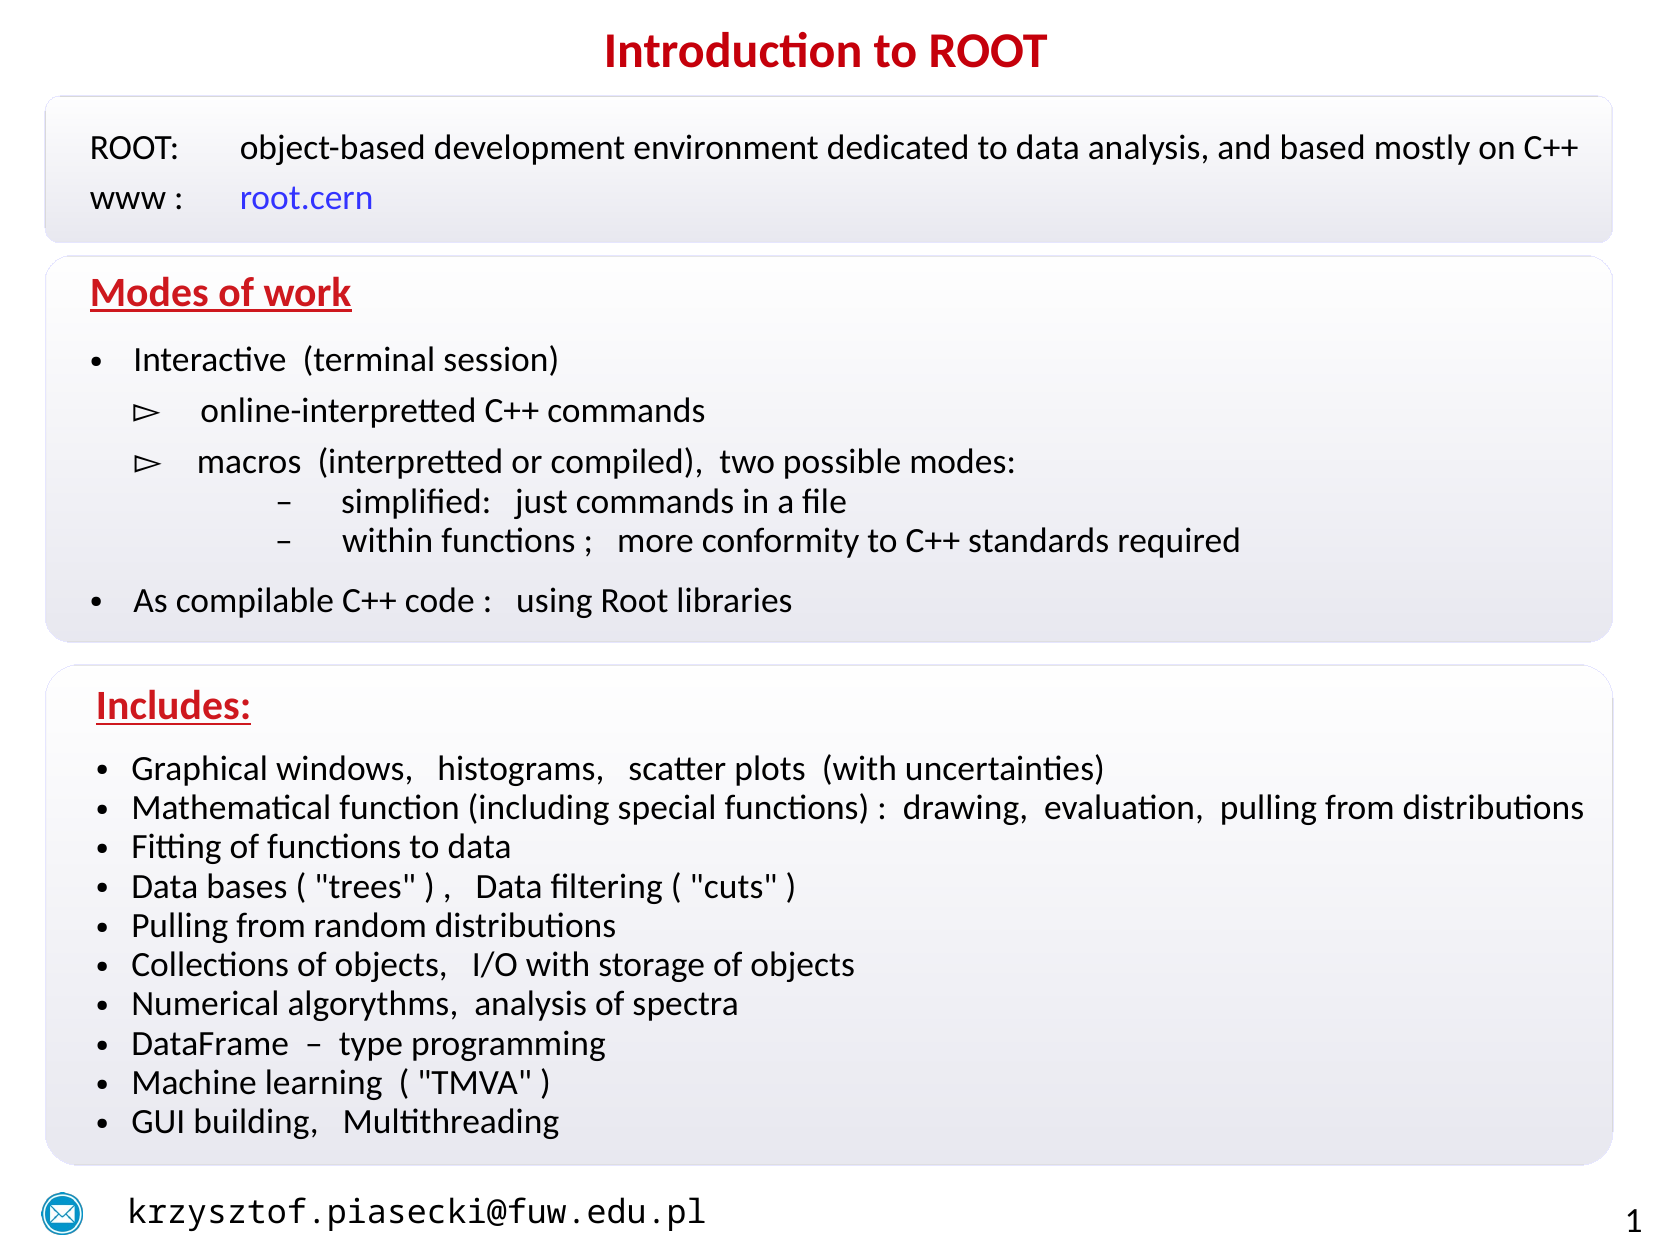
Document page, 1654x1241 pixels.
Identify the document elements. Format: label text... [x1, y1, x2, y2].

text_box Introduction to ROOT [589, 22, 1063, 88]
text_box ROOT: object-based development environment dedicated to data analysis, and based mostly on C++ www : root.cern Modes of work Interactive (terminal session) ▻ online-interpretted C++ commands ▻ macros (interpretted or compiled), two possible modes: – simplified: just commands in a file – within functions ; more conformity to C++ standards required As compilable C++ code : using Root libraries [75, 125, 1610, 631]
text_box [45, 664, 1614, 1166]
text_box Includes: Graphical windows, histograms, scatter plots (with uncertainties) Mathematical function (including special functions) : drawing, evaluation, pulling from distributions Fitting of functions to data Data bases ( "trees" ) , Data filtering ( "cuts" ) Pulling from random distributions Collections of objects, I/O with storage of objects Numerical algorythms, analysis of spectra DataFrame – type programming Machine learning ( "TMVA" ) GUI building, Multithreading [81, 681, 1607, 1151]
text_box krzysztof.piasecki@fuw.edu.pl [112, 1181, 751, 1241]
text_box [45, 255, 1609, 643]
picture [41, 1192, 83, 1235]
text_box [44, 95, 1613, 243]
